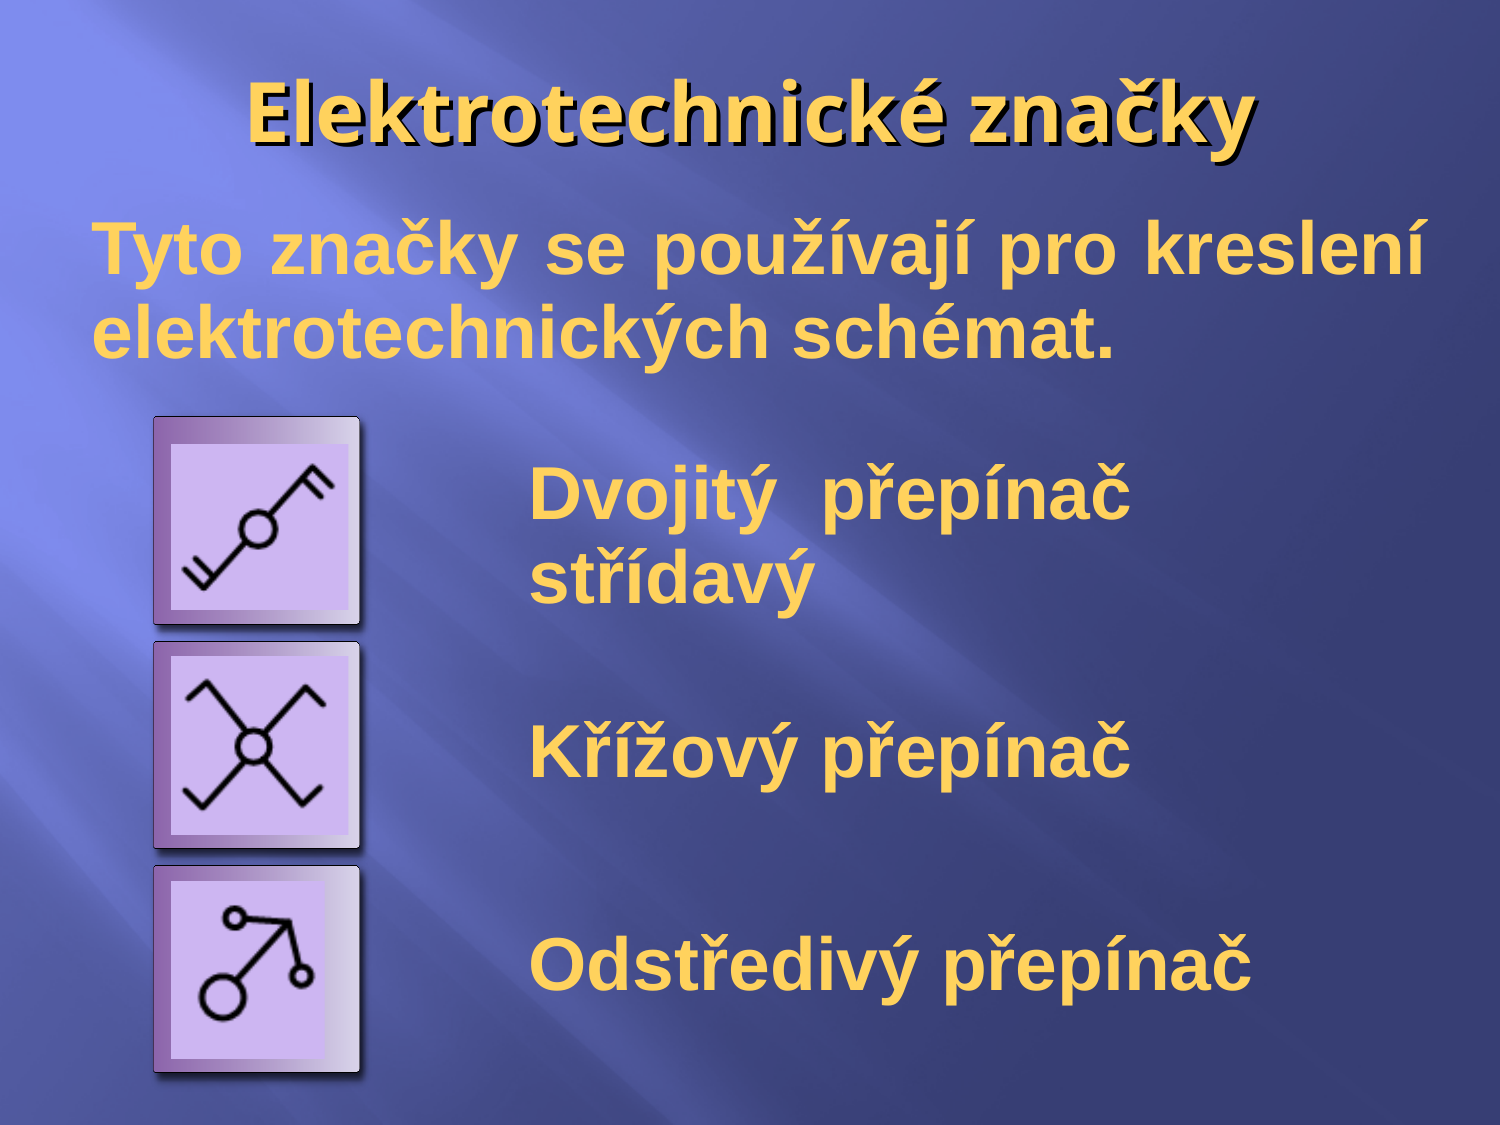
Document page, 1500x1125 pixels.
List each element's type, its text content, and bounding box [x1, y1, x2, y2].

text_box Odstředivý přepínač [513, 881, 1459, 1047]
title Elektrotechnické značky [75, 45, 1426, 173]
picture [147, 408, 373, 1095]
text_box Křížový přepínač [513, 668, 1199, 835]
text_box Tyto značky se používají pro kreslení elektrotechnických schémat. [76, 184, 1447, 398]
text_box Dvojitý přepínač střídavý [513, 444, 1211, 610]
